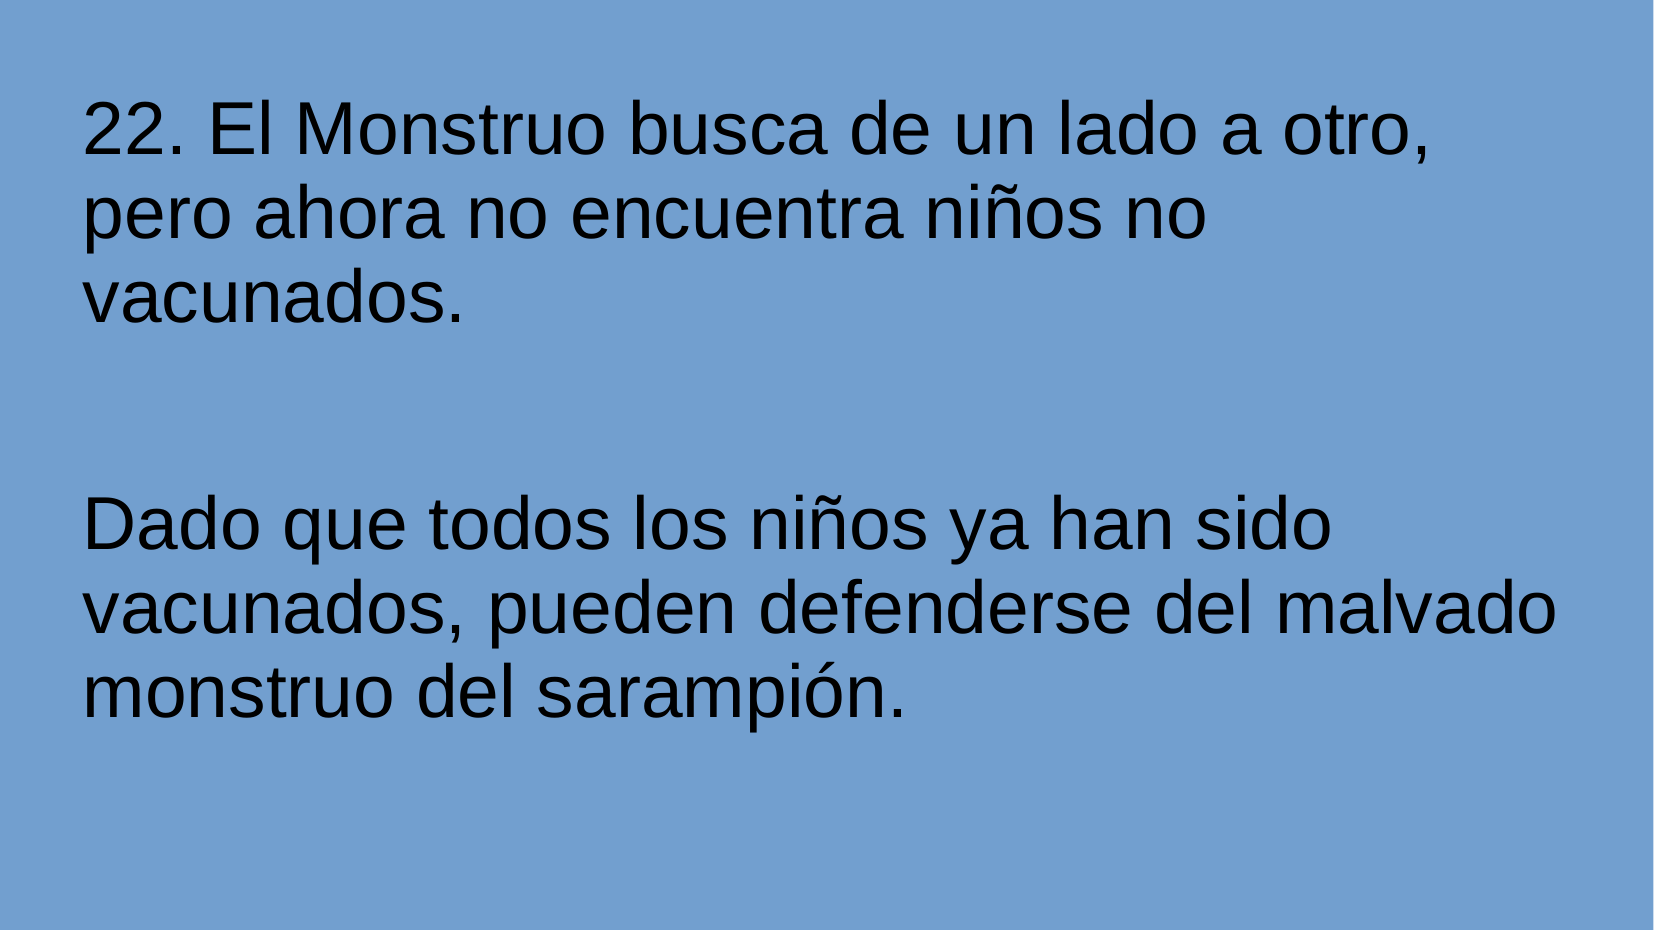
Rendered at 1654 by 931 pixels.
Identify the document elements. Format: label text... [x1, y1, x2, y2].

list 22. El Monstruo busca de un lado a otro, pero ahora no encuentra niños no vacunados. Dado que todos los niños ya han sido vacunados, pueden defenderse del malvado monstruo del sarampión. [82, 86, 1571, 804]
